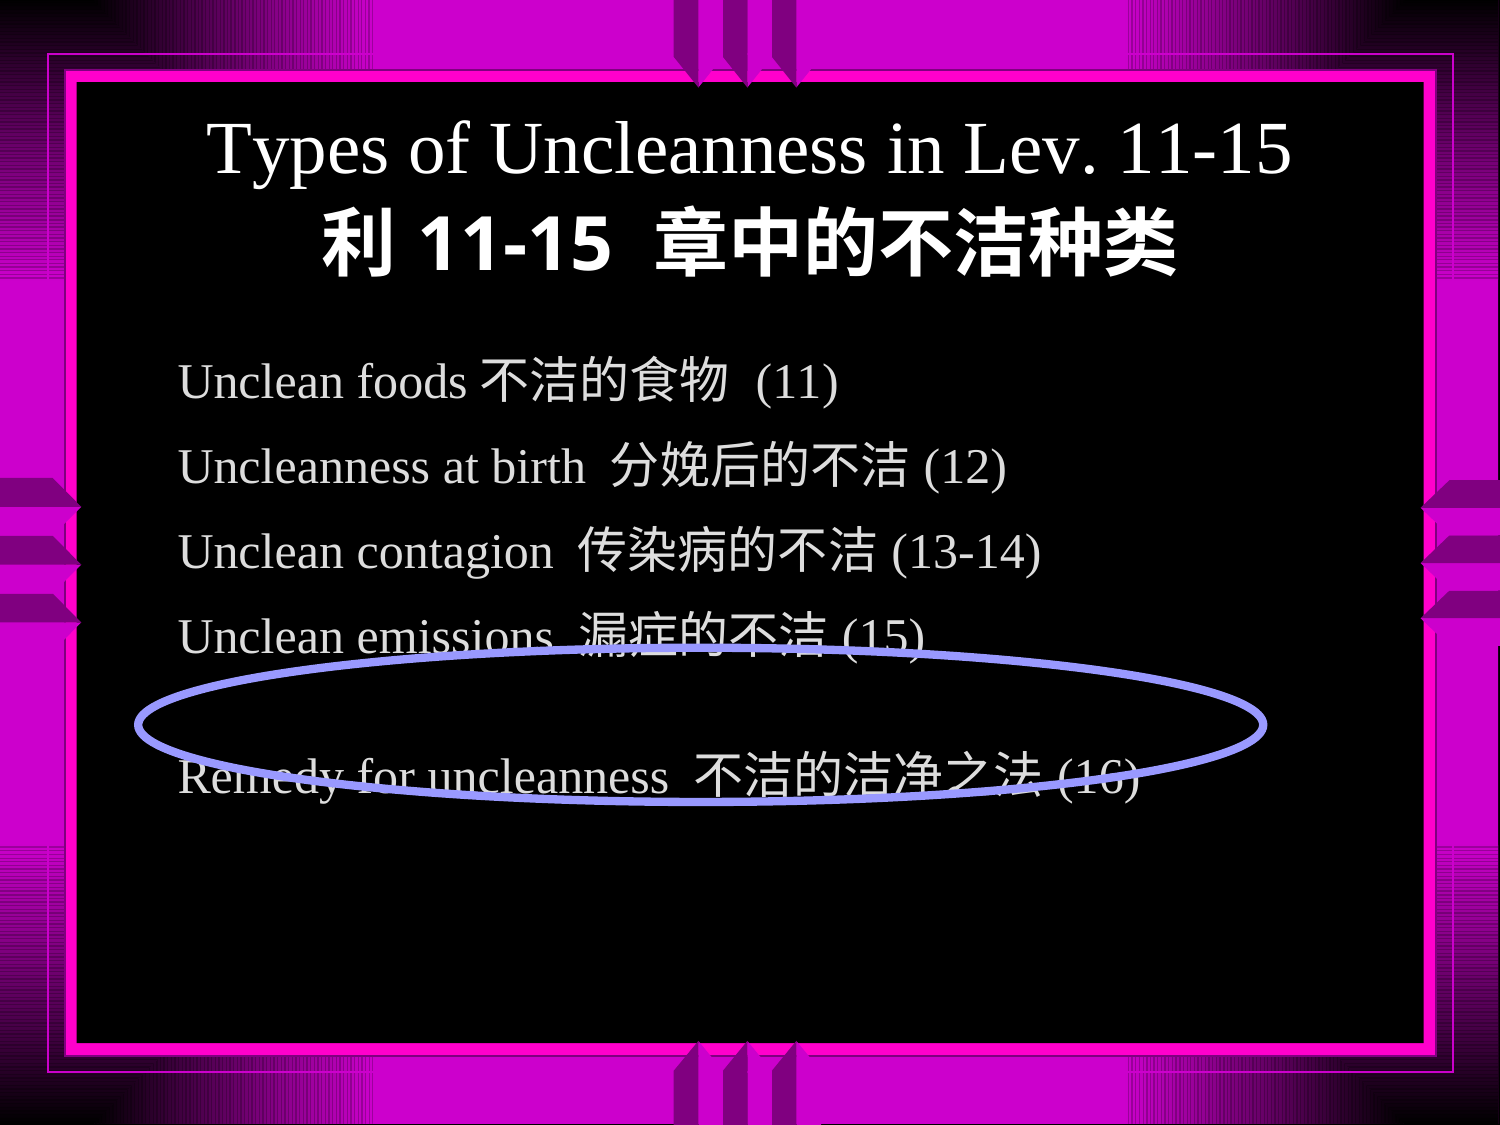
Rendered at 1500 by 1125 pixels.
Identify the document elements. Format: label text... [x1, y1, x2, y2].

list Unclean foods不洁的食物 (11) Uncleanness at birth 分娩后的不洁(12) Unclean contagion 传染病的不洁(13-14) Unclean emissions 漏症的不洁(15) Remedy for uncleanness 不洁的洁净之法(16) [162, 652, 1258, 797]
list Unclean foods不洁的食物 (11) Uncleanness at birth 分娩后的不洁(12) Unclean contagion 传染病的不洁(13-14) Unclean emissions 漏症的不洁(15) Remedy for uncleanness 不洁的洁净之法(16) [162, 337, 1388, 988]
title Types of Uncleanness in Lev. 11-15 利11-15 章中的不洁种类 [65, 64, 1435, 300]
